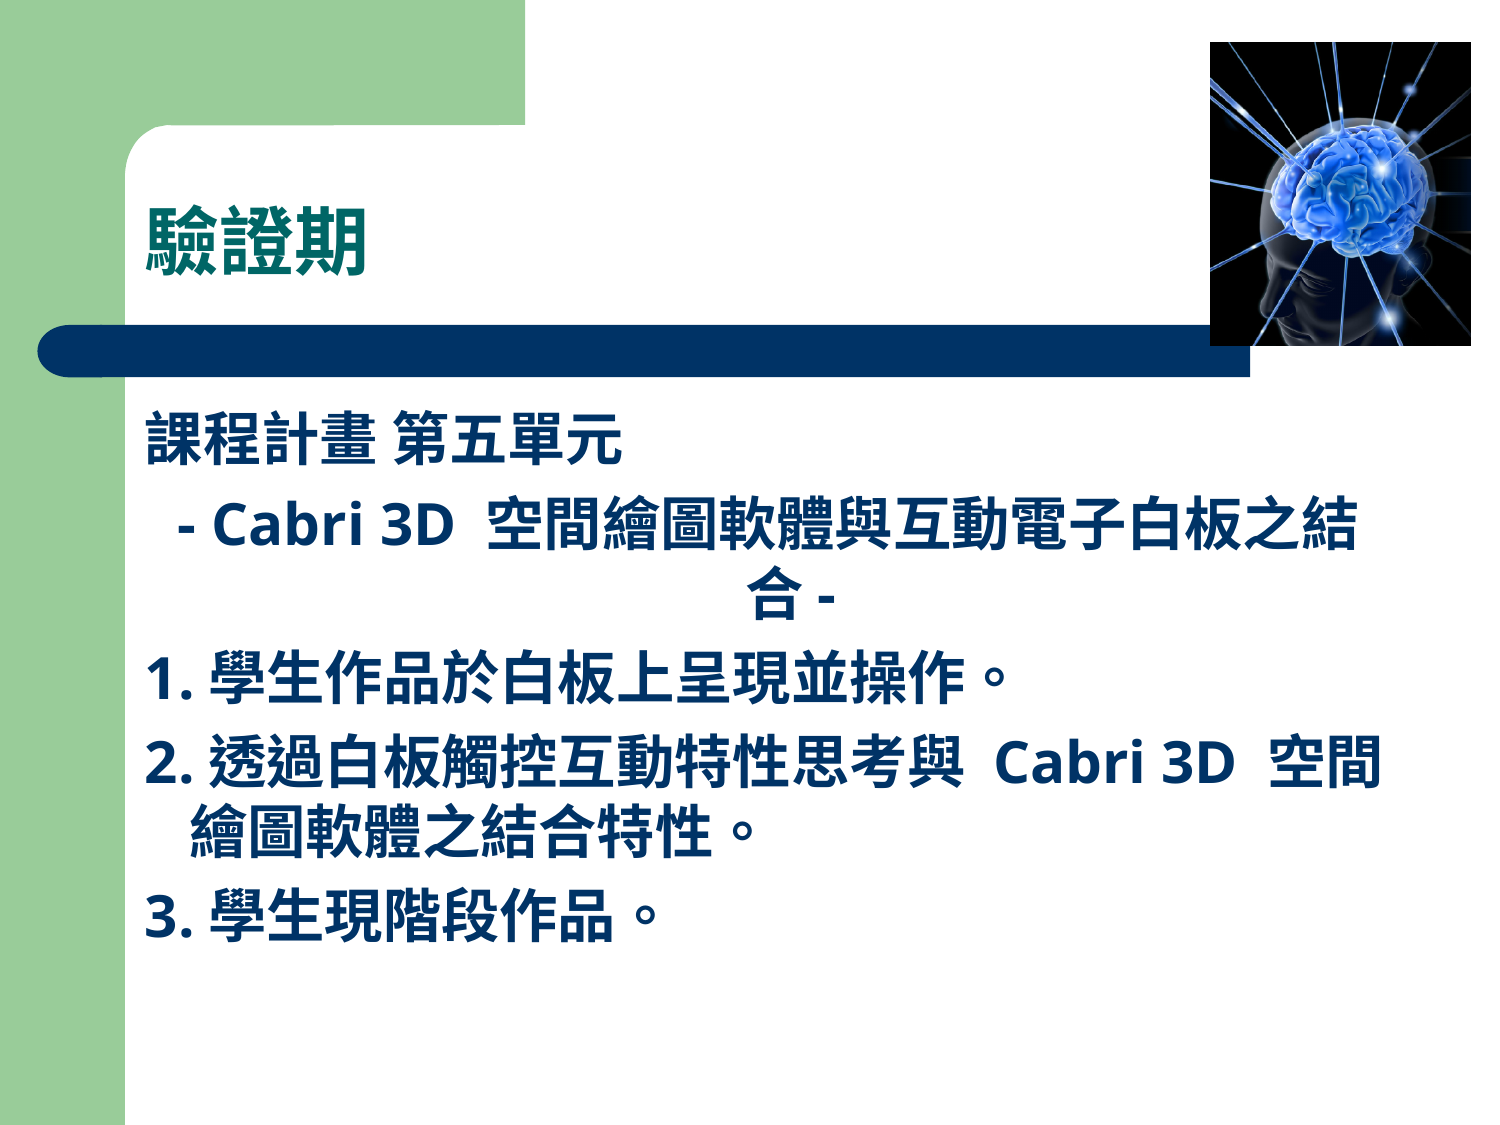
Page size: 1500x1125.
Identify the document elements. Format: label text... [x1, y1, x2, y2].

title 驗證期 [136, 136, 1210, 301]
picture [1210, 42, 1471, 346]
list 課程計畫 第五單元 - Cabri 3D 空間繪圖軟體與互動電子白板之結合- 1.學生作品於白板上呈現並操作。 2.透過白板觸控互動特性思考與 Cabri 3D 空間繪圖軟體之結合特性。 3.學生現階段作品。 [137, 387, 1400, 999]
